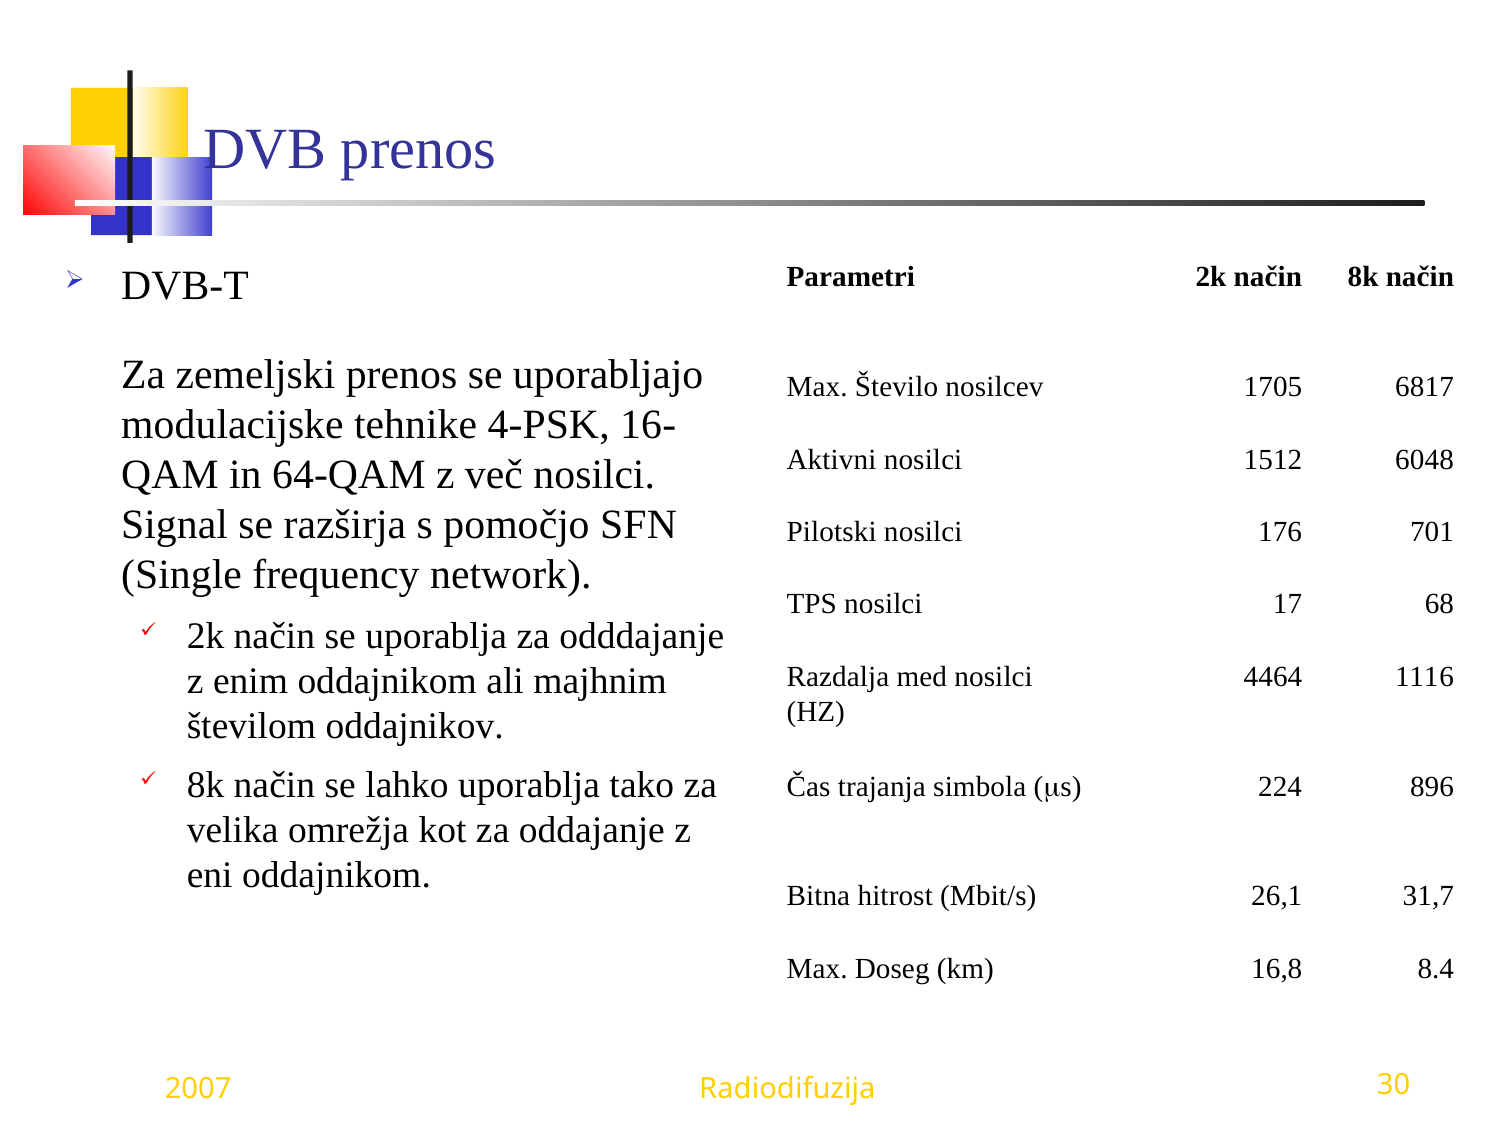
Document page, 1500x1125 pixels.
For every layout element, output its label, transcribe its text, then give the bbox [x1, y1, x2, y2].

table_cell Pilotski nosilci [772, 505, 1103, 577]
table_cell Max. Število nosilcev [772, 360, 1103, 432]
text_box Radiodifuzija [549, 1037, 1026, 1113]
table_cell 176 [1103, 505, 1317, 577]
table_cell 1116 [1317, 649, 1469, 759]
table_cell 896 [1317, 759, 1469, 869]
table_cell Razdalja med nosilci (HZ) [772, 649, 1103, 759]
table_cell 6048 [1317, 432, 1469, 505]
text_box 2007 [150, 1037, 463, 1113]
table_cell TPS nosilci [772, 577, 1103, 649]
table_cell 16,8 [1103, 941, 1317, 1006]
table_cell 6817 [1317, 360, 1469, 432]
table_cell Bitna hitrost (Mbit/s) [772, 869, 1103, 941]
table_cell 4464 [1103, 649, 1317, 759]
table_cell 1512 [1103, 432, 1317, 505]
table_cell 31,7 [1317, 869, 1469, 941]
list DVB-T Za zemeljski prenos se uporabljajo modulacijske tehnike 4-PSK, 16-QAM in 64-QAM z več nosilci. Signal se razširja s pomočjo SFN (Single frequency network). 2k način se uporablja za odddajanje z enim oddajnikom ali majhnim številom oddajnikov. 8k način se lahko uporablja tako za velika omrežja kot za oddajanje z eni oddajnikom. [50, 249, 747, 1007]
table_header 8k način [1317, 250, 1469, 360]
table_cell Aktivni nosilci [772, 432, 1103, 505]
table_cell 68 [1317, 577, 1469, 649]
table_header 2k način [1103, 250, 1317, 360]
table_header Parametri [772, 250, 1103, 360]
table_cell 224 [1103, 759, 1317, 869]
title DVB prenos [188, 101, 1468, 188]
table_cell 8.4 [1317, 941, 1469, 1006]
table_cell 701 [1317, 505, 1469, 577]
table_cell 17 [1103, 577, 1317, 649]
table_cell Čas trajanja simbola (s) [772, 759, 1103, 869]
text_box <number> [1112, 1037, 1426, 1113]
table_cell 1705 [1103, 360, 1317, 432]
table_cell Max. Doseg (km) [772, 941, 1103, 1006]
table_cell 26,1 [1103, 869, 1317, 941]
